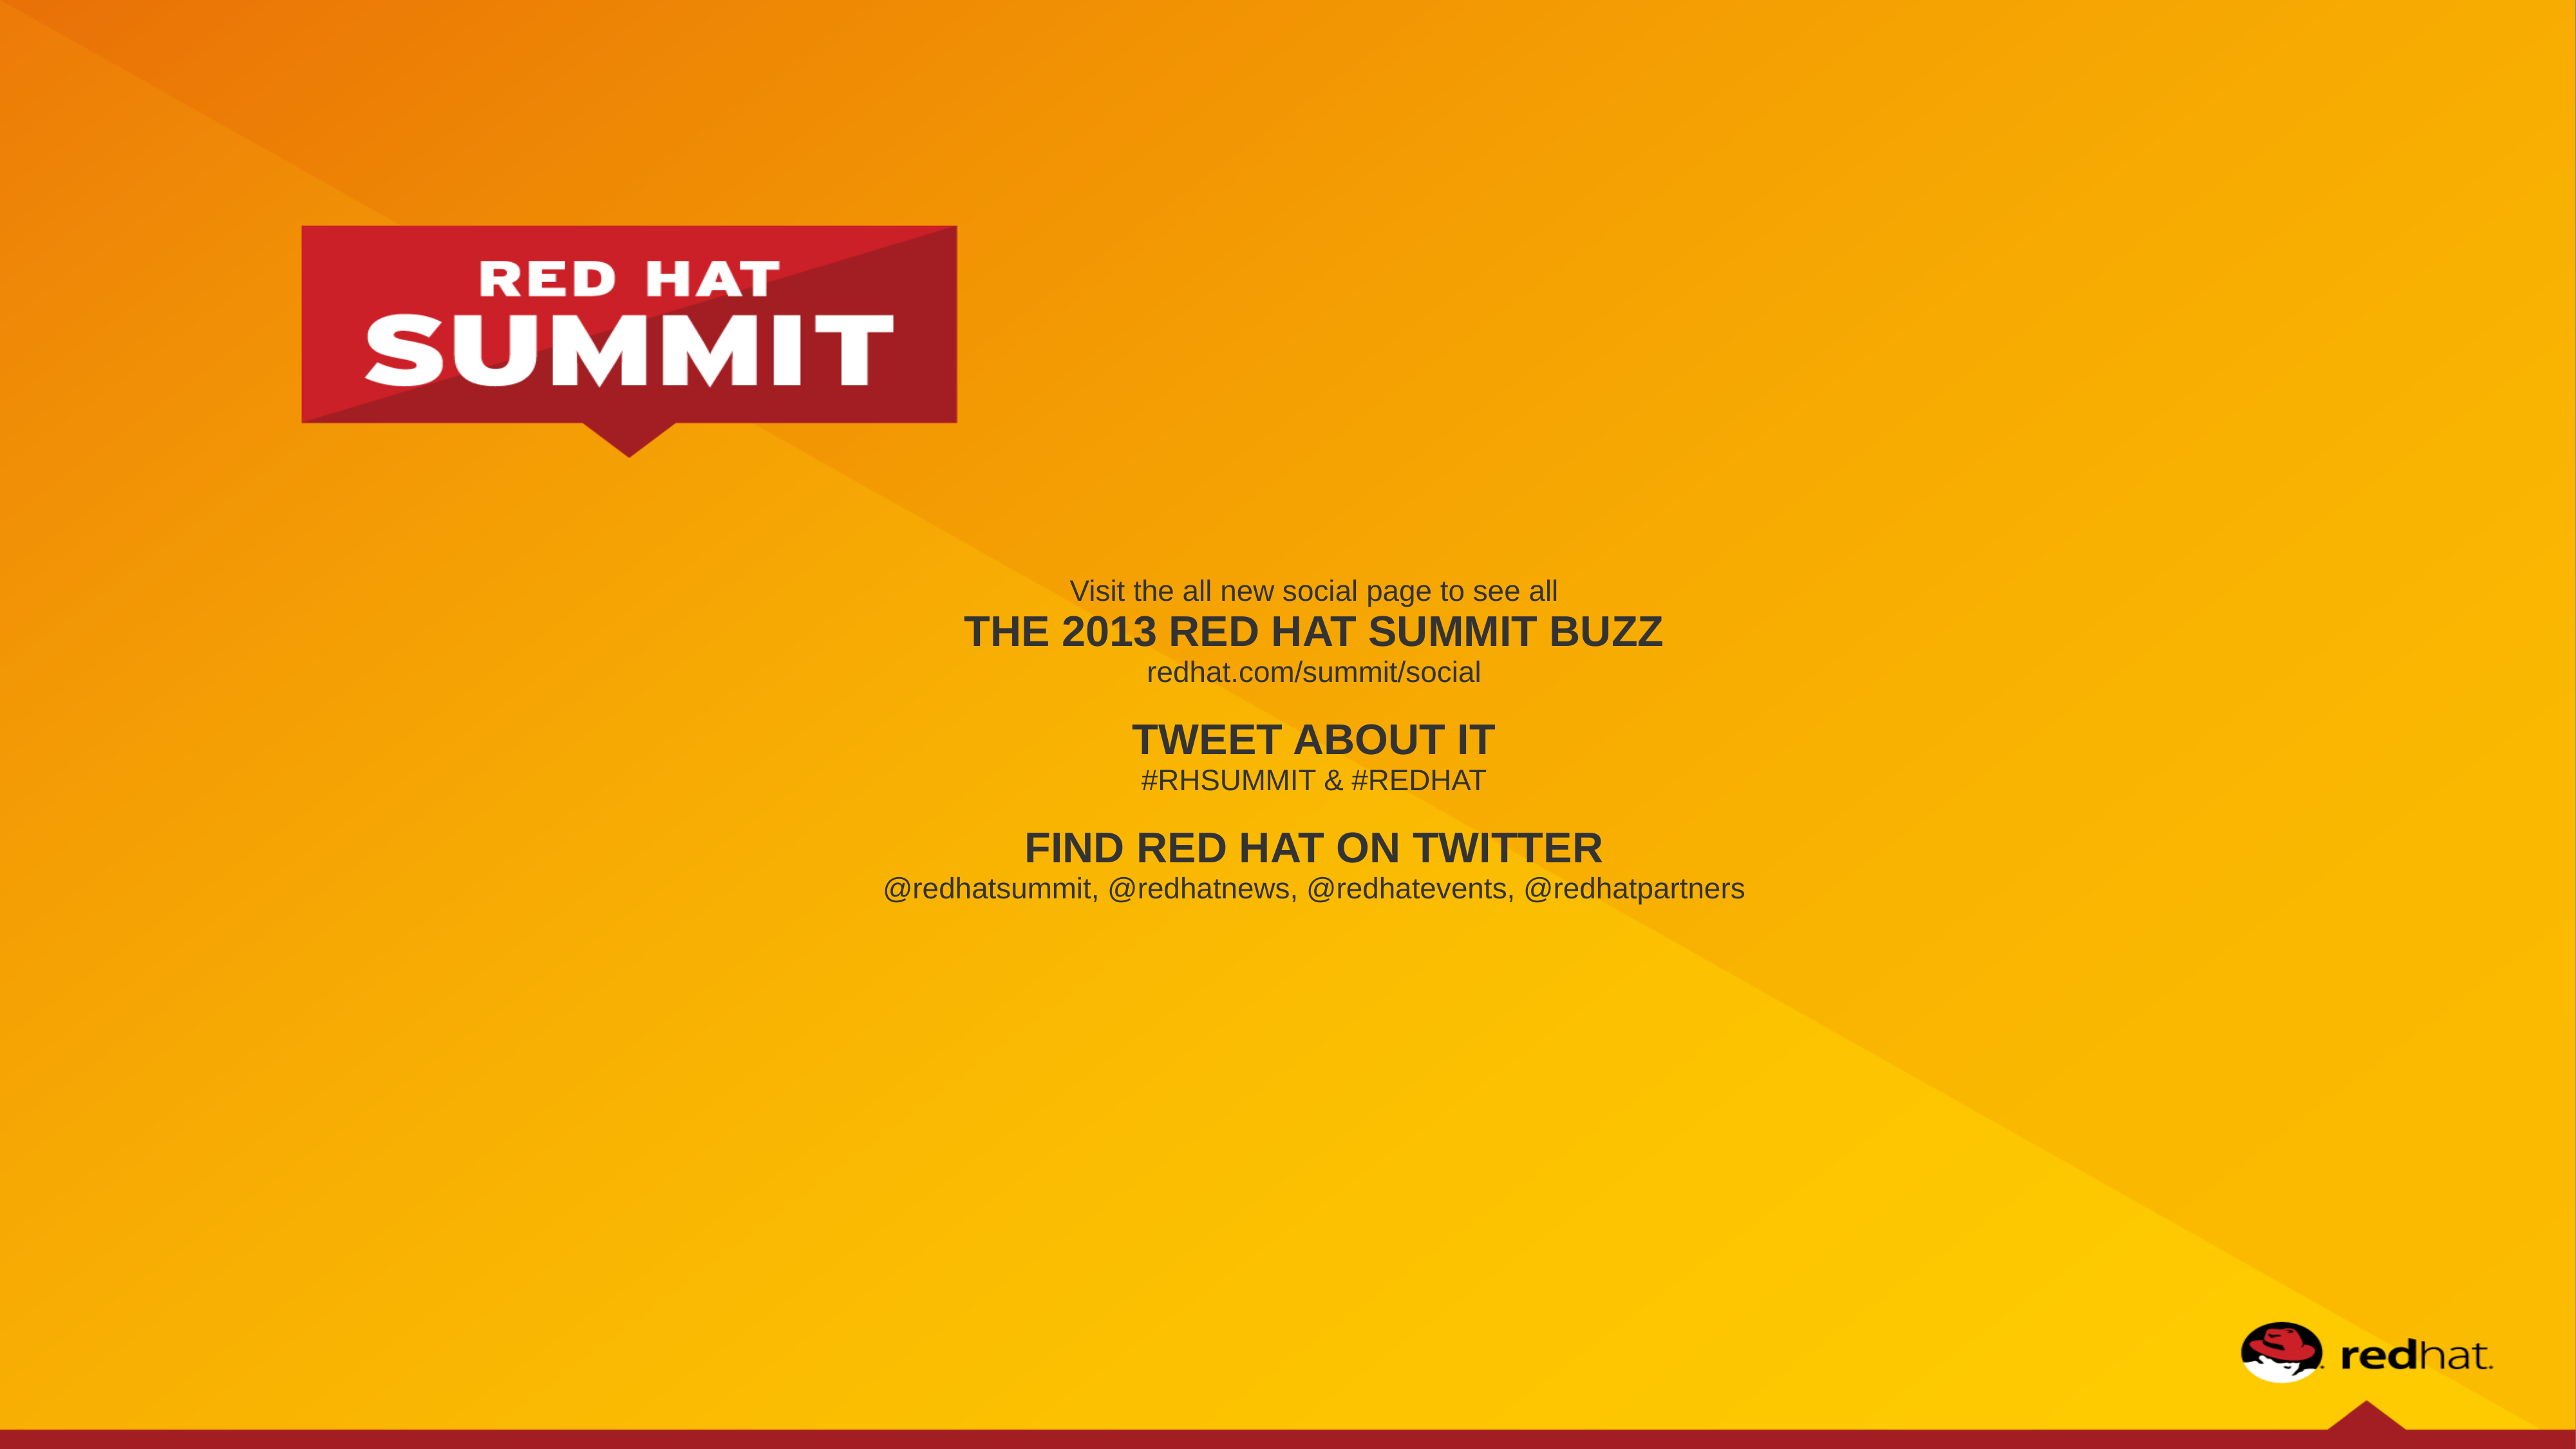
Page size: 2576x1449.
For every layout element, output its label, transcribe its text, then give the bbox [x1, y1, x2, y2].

text_box Visit the all new social page to see all THE 2013 RED HAT SUMMIT BUZZ redhat.com/summit/social TWEET ABOUT IT #RHSUMMIT & #REDHAT FIND RED HAT ON TWITTER @redhatsummit, @redhatnews, @redhatevents, @redhatpartners [233, 569, 2395, 1285]
picture [0, 0, 2576, 1449]
